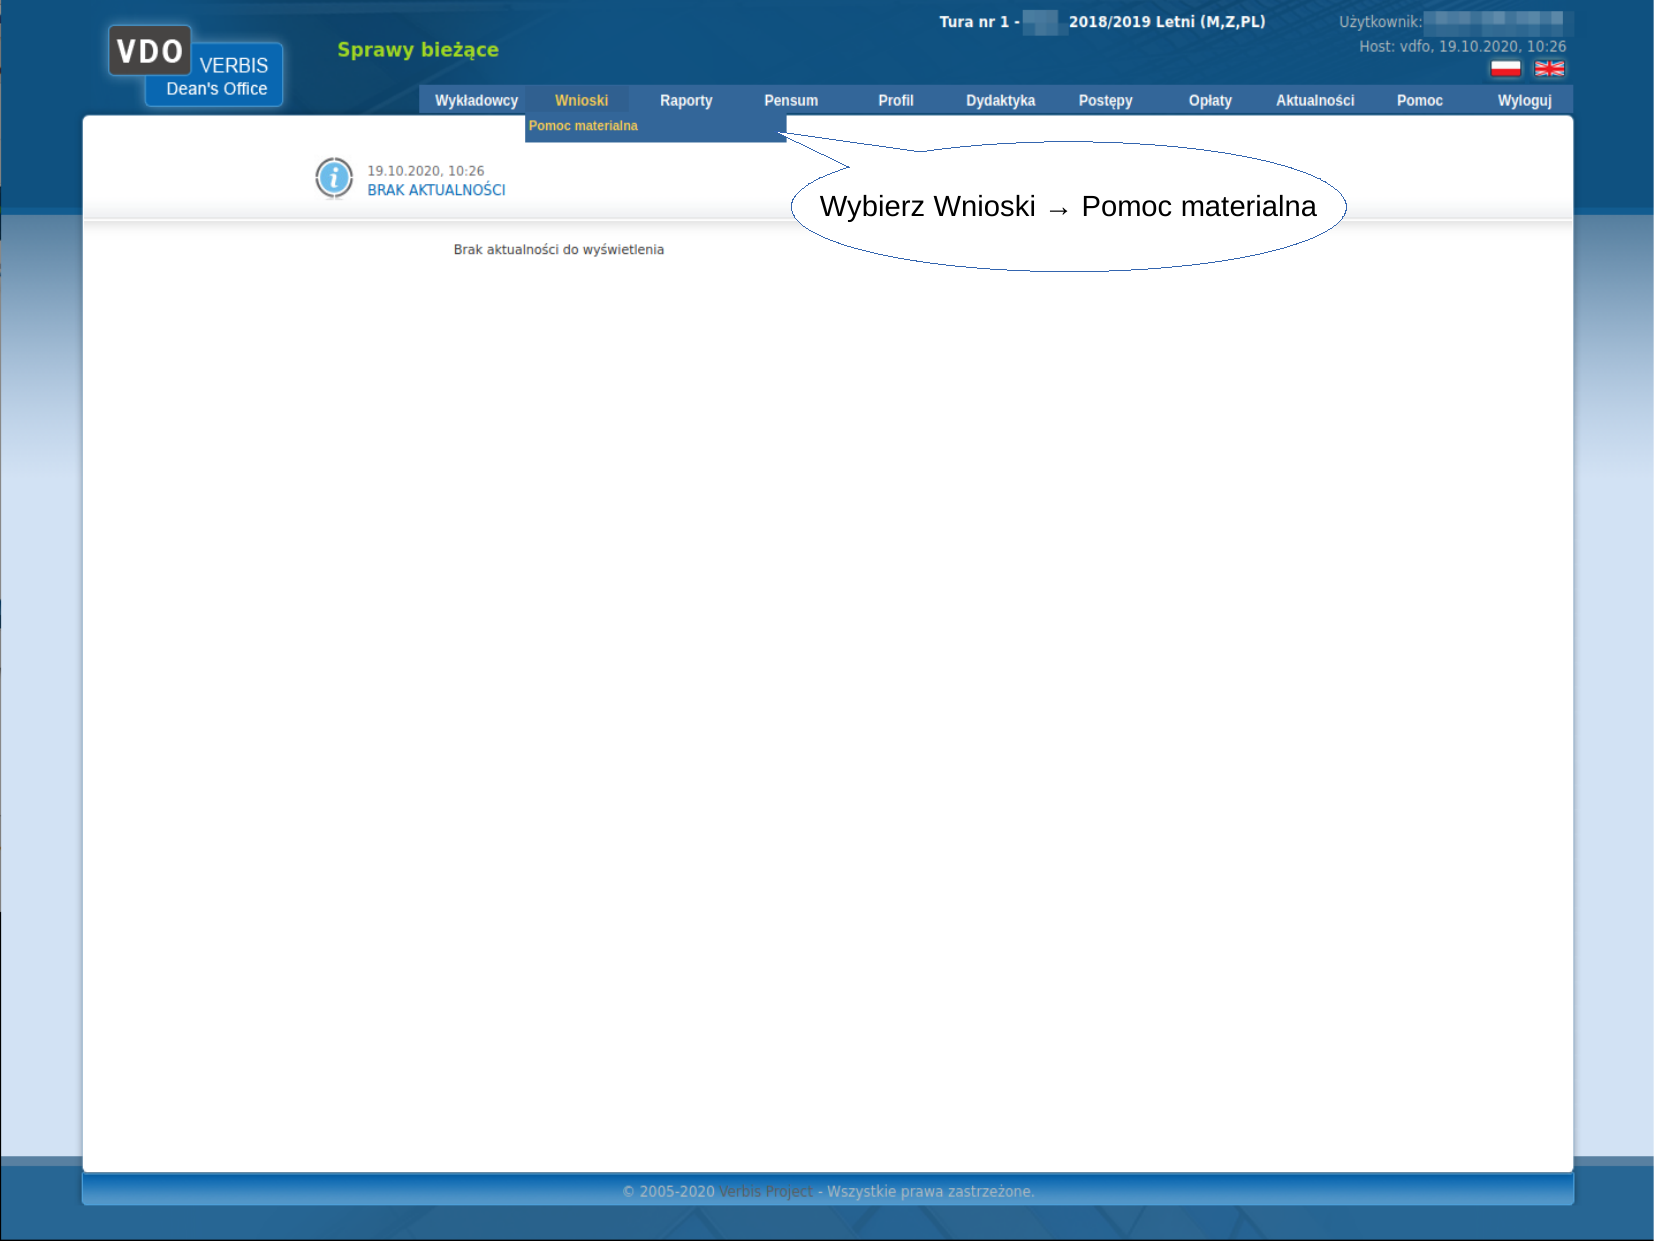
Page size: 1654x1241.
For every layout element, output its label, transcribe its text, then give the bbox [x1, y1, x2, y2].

text_box Wybierz Wnioski → Pomoc materialna [774, 131, 1347, 272]
picture [0, 0, 1654, 1241]
